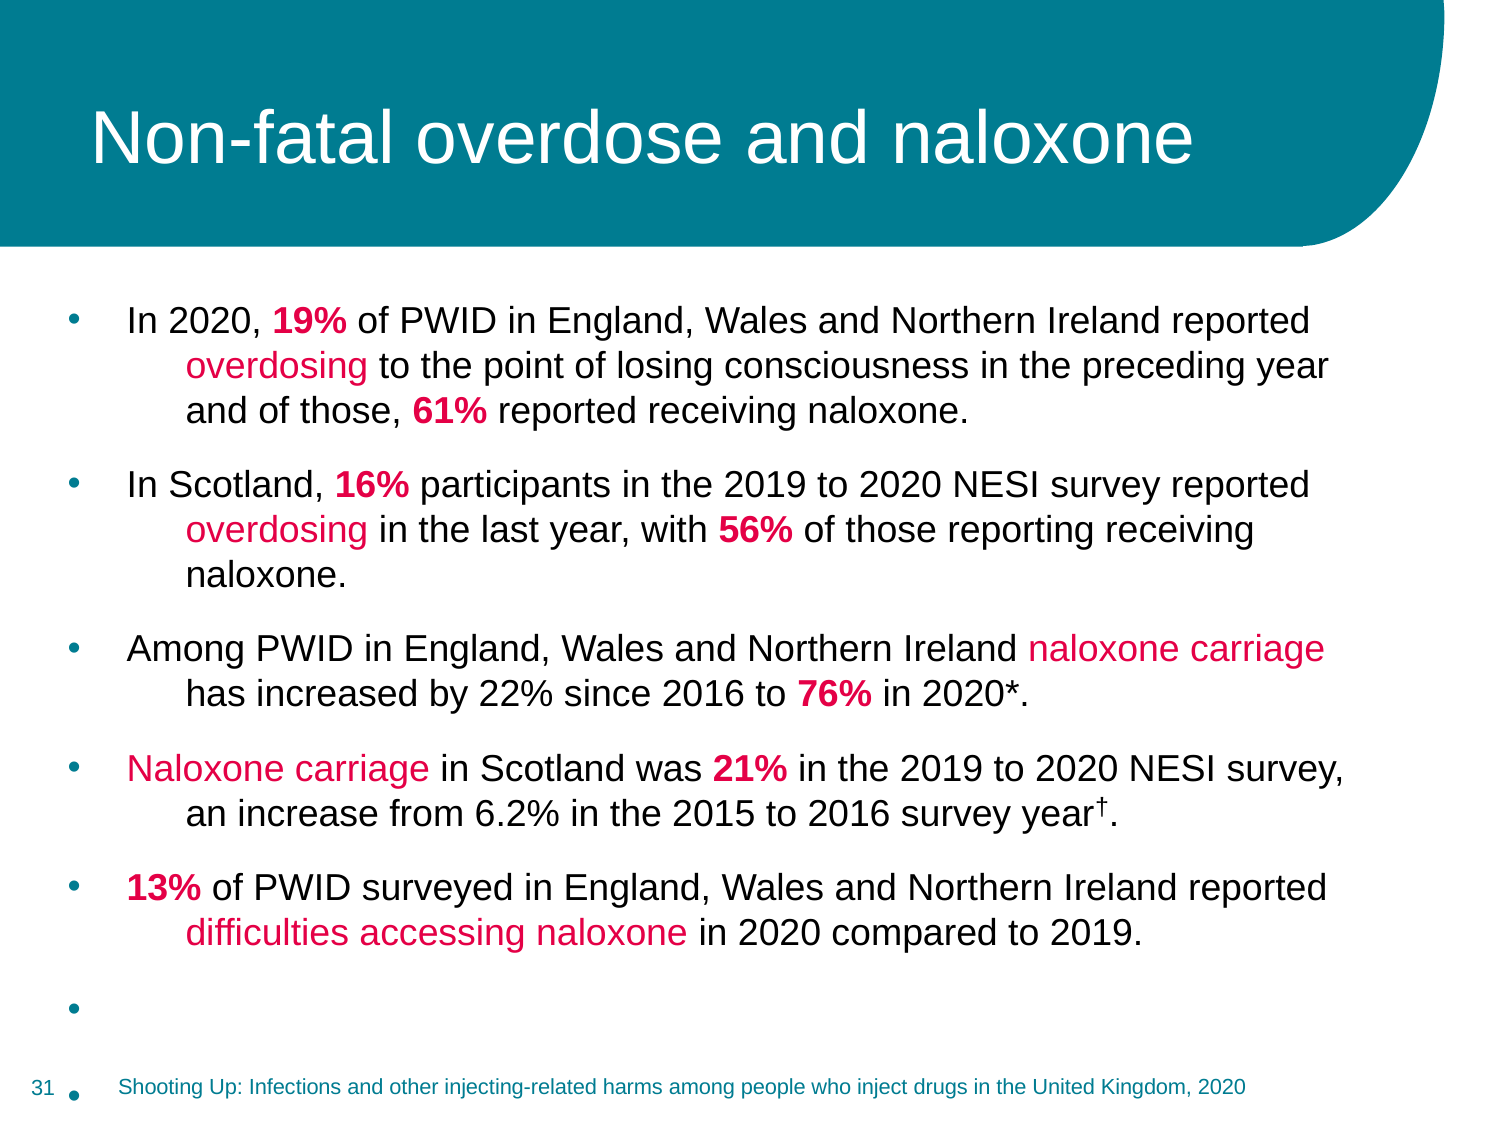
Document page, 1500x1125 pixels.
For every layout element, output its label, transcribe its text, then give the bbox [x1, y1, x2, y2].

title Non-fatal overdose and naloxone [75, 90, 1310, 191]
text_box [16, 1056, 90, 1117]
text_box Shooting Up: Infections and other injecting-related harms among people who inject drugs in the United Kingdom, 2020 [103, 1056, 1335, 1116]
list In 2020, 19% of PWID in England, Wales and Northern Ireland reported overdosing to the point of losing consciousness in the preceding year and of those, 61% reported receiving naloxone. In Scotland, 16% participants in the 2019 to 2020 NESI survey reported overdosing in the last year, with 56% of those reporting receiving naloxone. Among PWID in England, Wales and Northern Ireland naloxone carriage has increased by 22% since 2016 to 76% in 2020*. Naloxone carriage in Scotland was 21% in the 2019 to 2020 NESI survey, an increase from 6.2% in the 2015 to 2016 survey year†. 13% of PWID surveyed in England, Wales and Northern Ireland reported difficulties accessing naloxone in 2020 compared to 2019. [52, 288, 1367, 1057]
